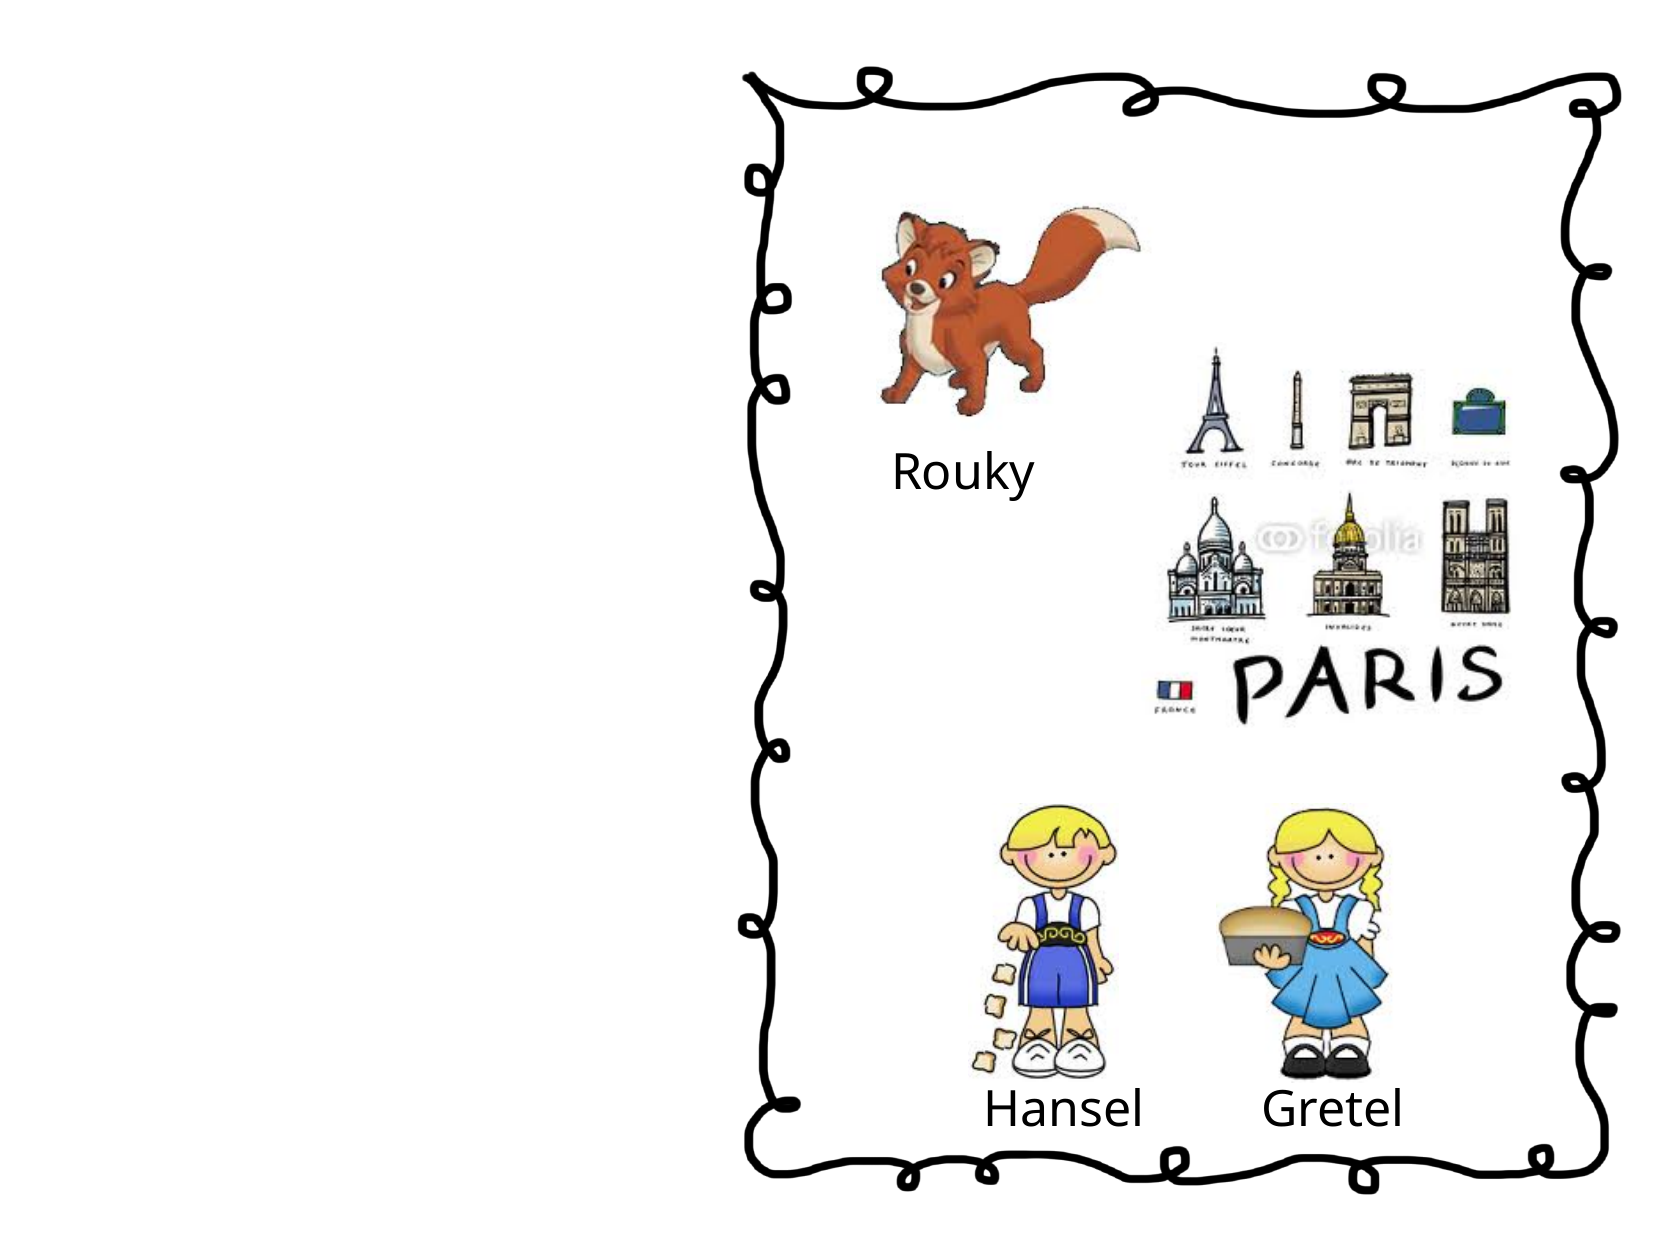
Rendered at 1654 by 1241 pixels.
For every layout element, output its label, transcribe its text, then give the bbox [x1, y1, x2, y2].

text_box Rouky [876, 428, 1060, 508]
picture [732, 58, 1630, 1205]
text_box Hansel Gretel [968, 1066, 1423, 1146]
